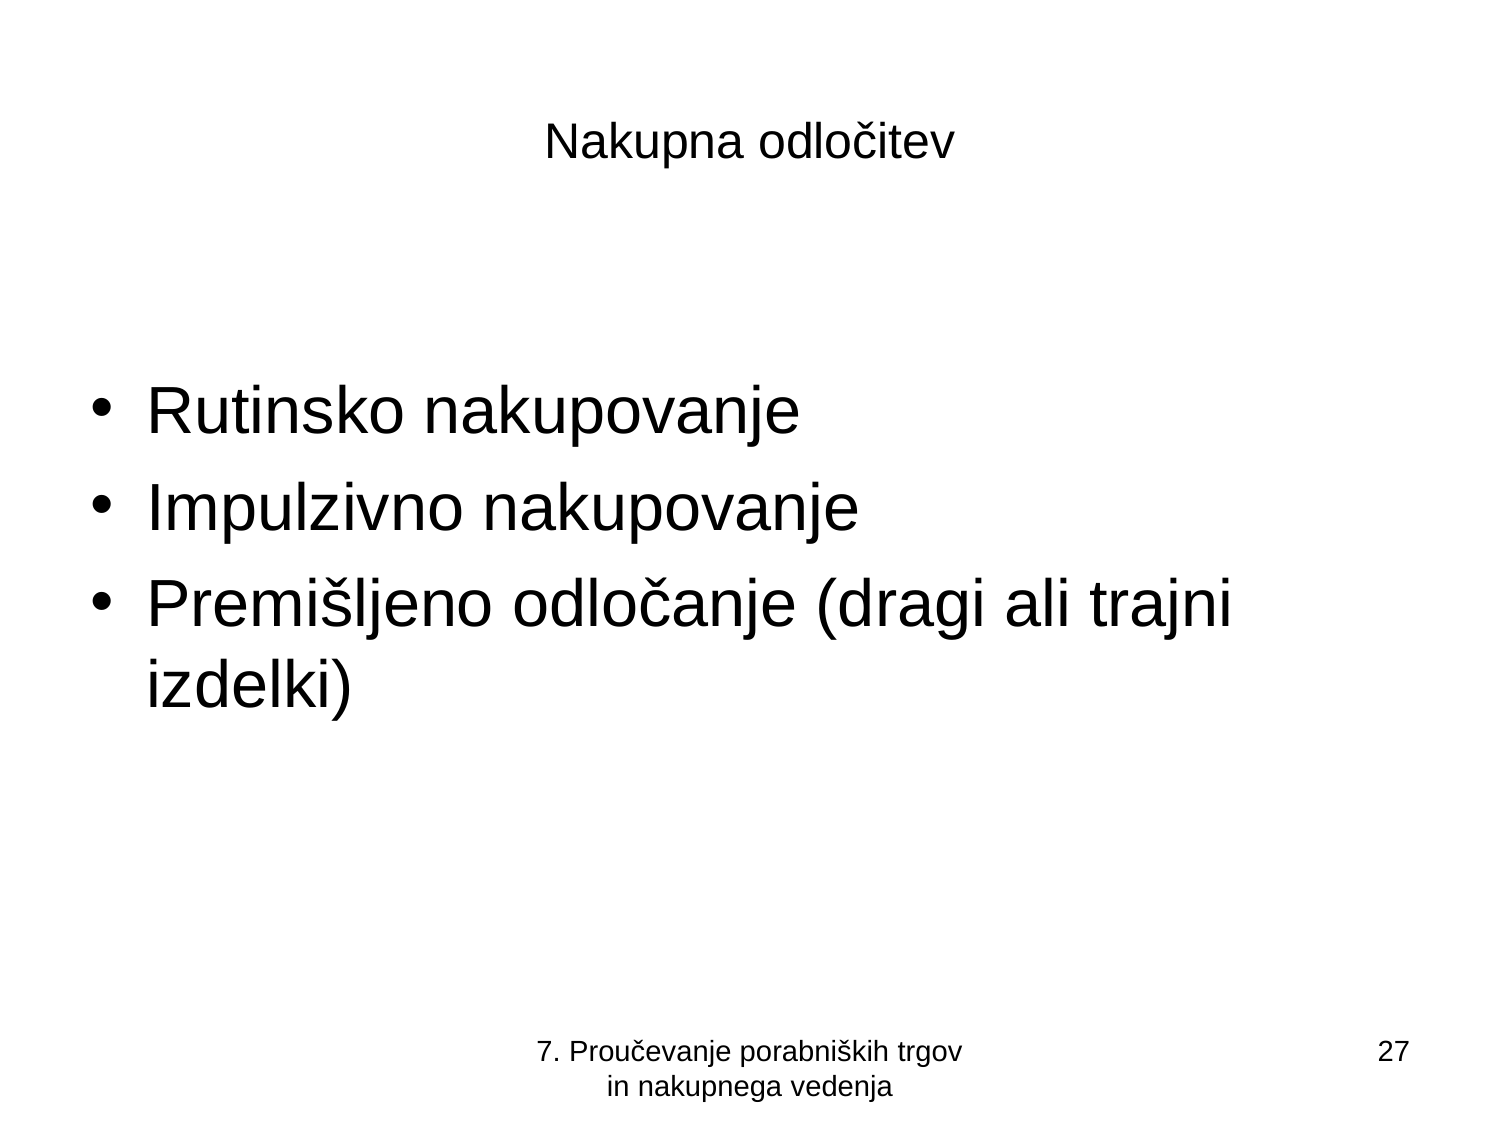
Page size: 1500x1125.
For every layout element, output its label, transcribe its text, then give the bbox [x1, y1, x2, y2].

text_box <number> [1074, 1024, 1426, 1103]
title Nakupna odločitev [75, 45, 1426, 233]
list Rutinsko nakupovanje Impulzivno nakupovanje Premišljeno odločanje (dragi ali trajni izdelki) [75, 262, 1426, 1006]
text_box 7. Proučevanje porabniških trgov in nakupnega vedenja [512, 1024, 988, 1103]
